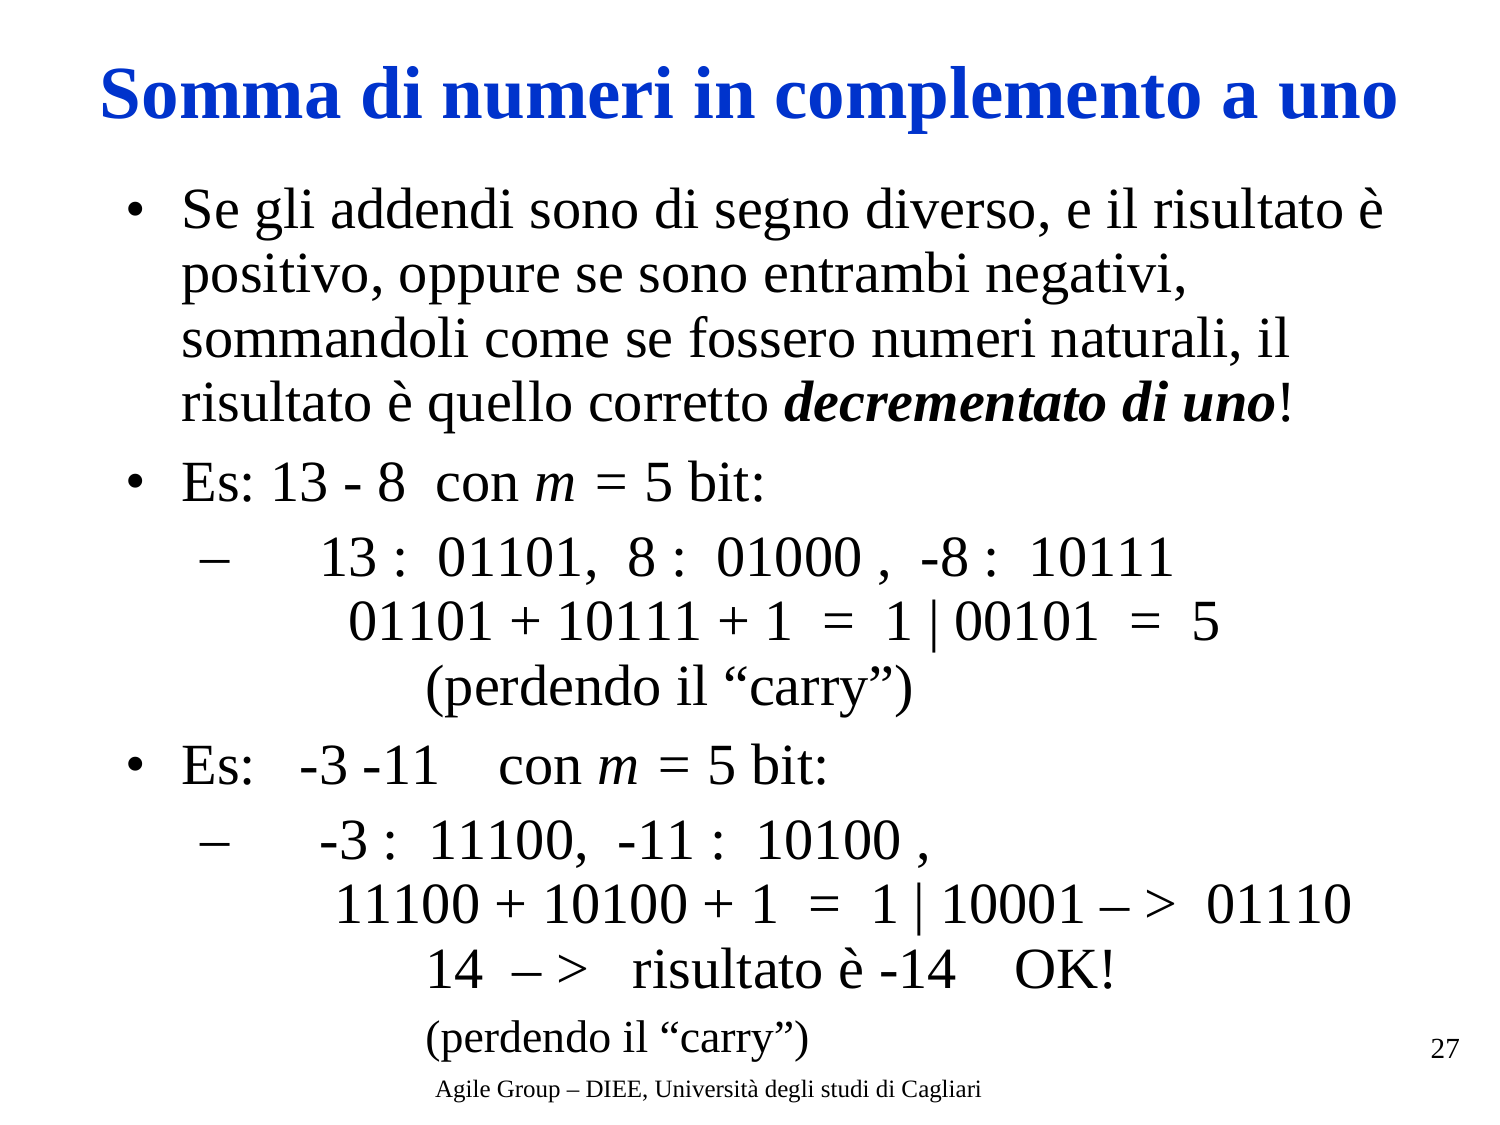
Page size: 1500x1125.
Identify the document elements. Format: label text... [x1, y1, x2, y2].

list Se gli addendi sono di segno diverso, e il risultato è positivo, oppure se sono entrambi negativi, sommandoli come se fossero numeri naturali, il risultato è quello corretto decrementato di uno! Es: 13 - 8 con m = 5 bit: 13 : 01101, 8 : 01000 , -8 : 10111 01101 + 10111 + 1 = 1 | 00101 = 5 (perdendo il “carry”) Es: -3 -11 con m = 5 bit: -3 : 11100, -11 : 10100 , 11100 + 10100 + 1 = 1 | 10001 – > 01110 14 – > risultato è -14 OK! (perdendo il “carry”) [110, 168, 1426, 1073]
title Somma di numeri in complemento a uno [75, 12, 1426, 175]
